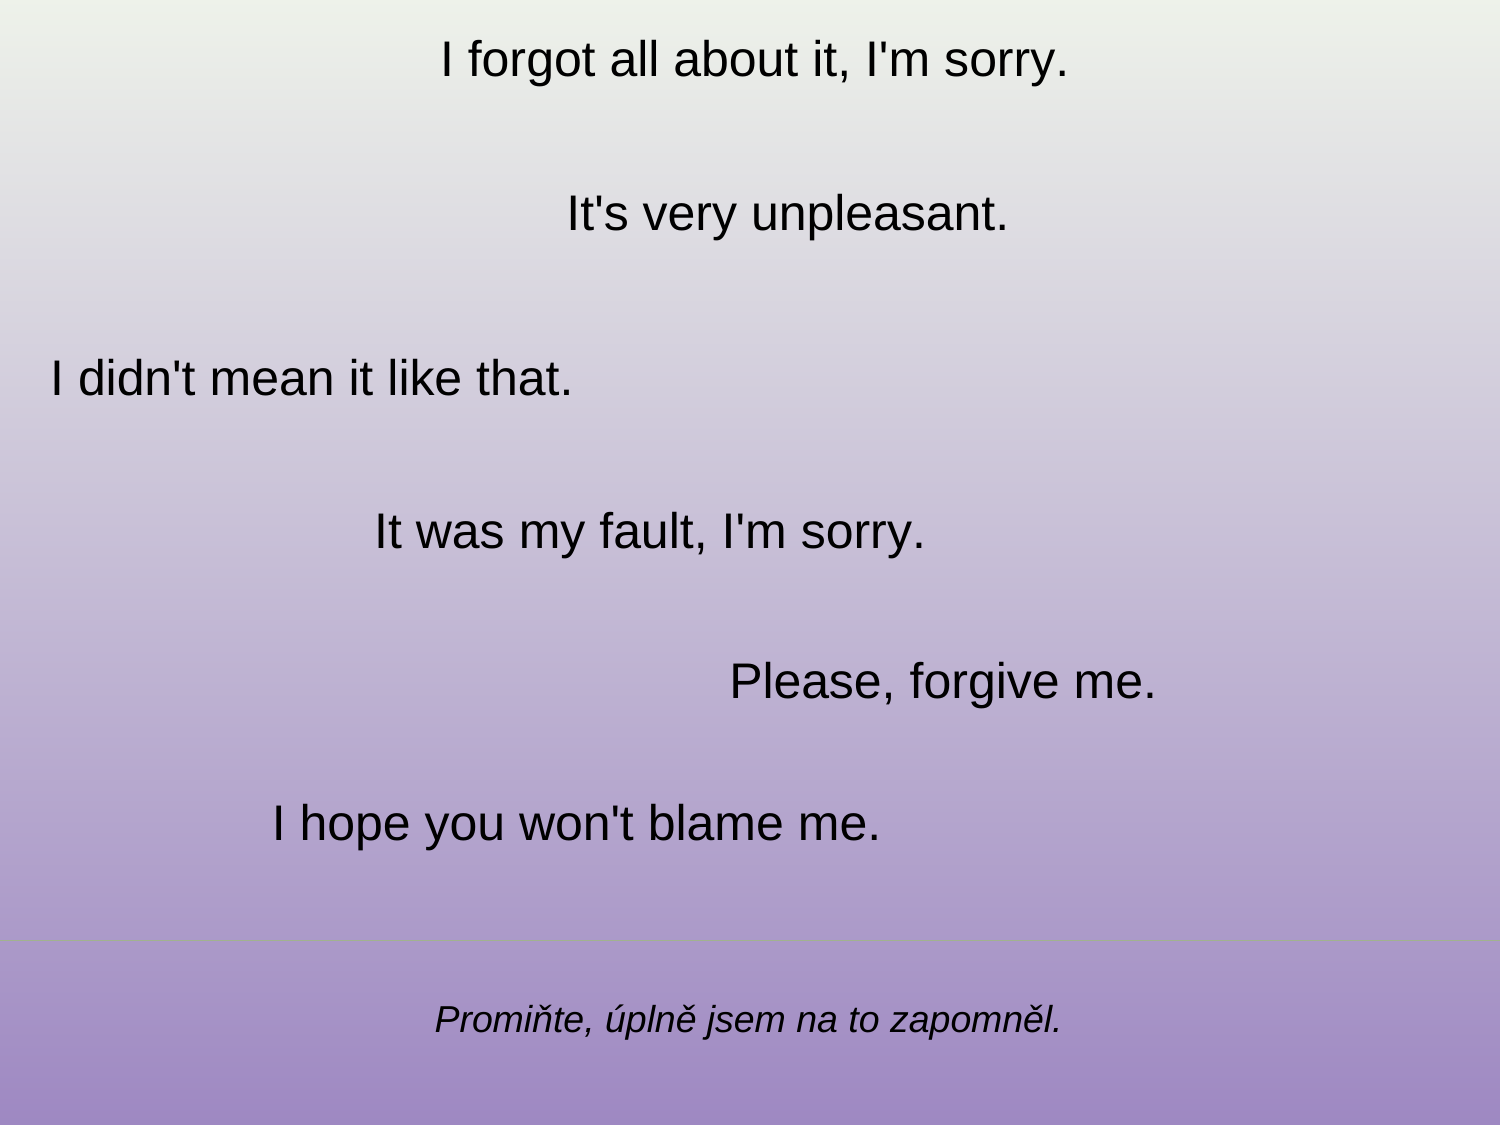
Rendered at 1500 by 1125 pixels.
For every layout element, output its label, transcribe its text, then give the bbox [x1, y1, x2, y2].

text_box Please, forgive me. [714, 640, 1217, 716]
text_box I didn't mean it like that. [35, 337, 1500, 414]
text_box I forgot all about it, I'm sorry. [425, 18, 1500, 95]
text_box I hope you won't blame me. [257, 782, 897, 858]
text_box It's very unpleasant. [551, 172, 1025, 249]
text_box It was my fault, I'm sorry. [359, 491, 942, 567]
text_box Promiňte, úplně jsem na to zapomněl. [419, 987, 1078, 1049]
